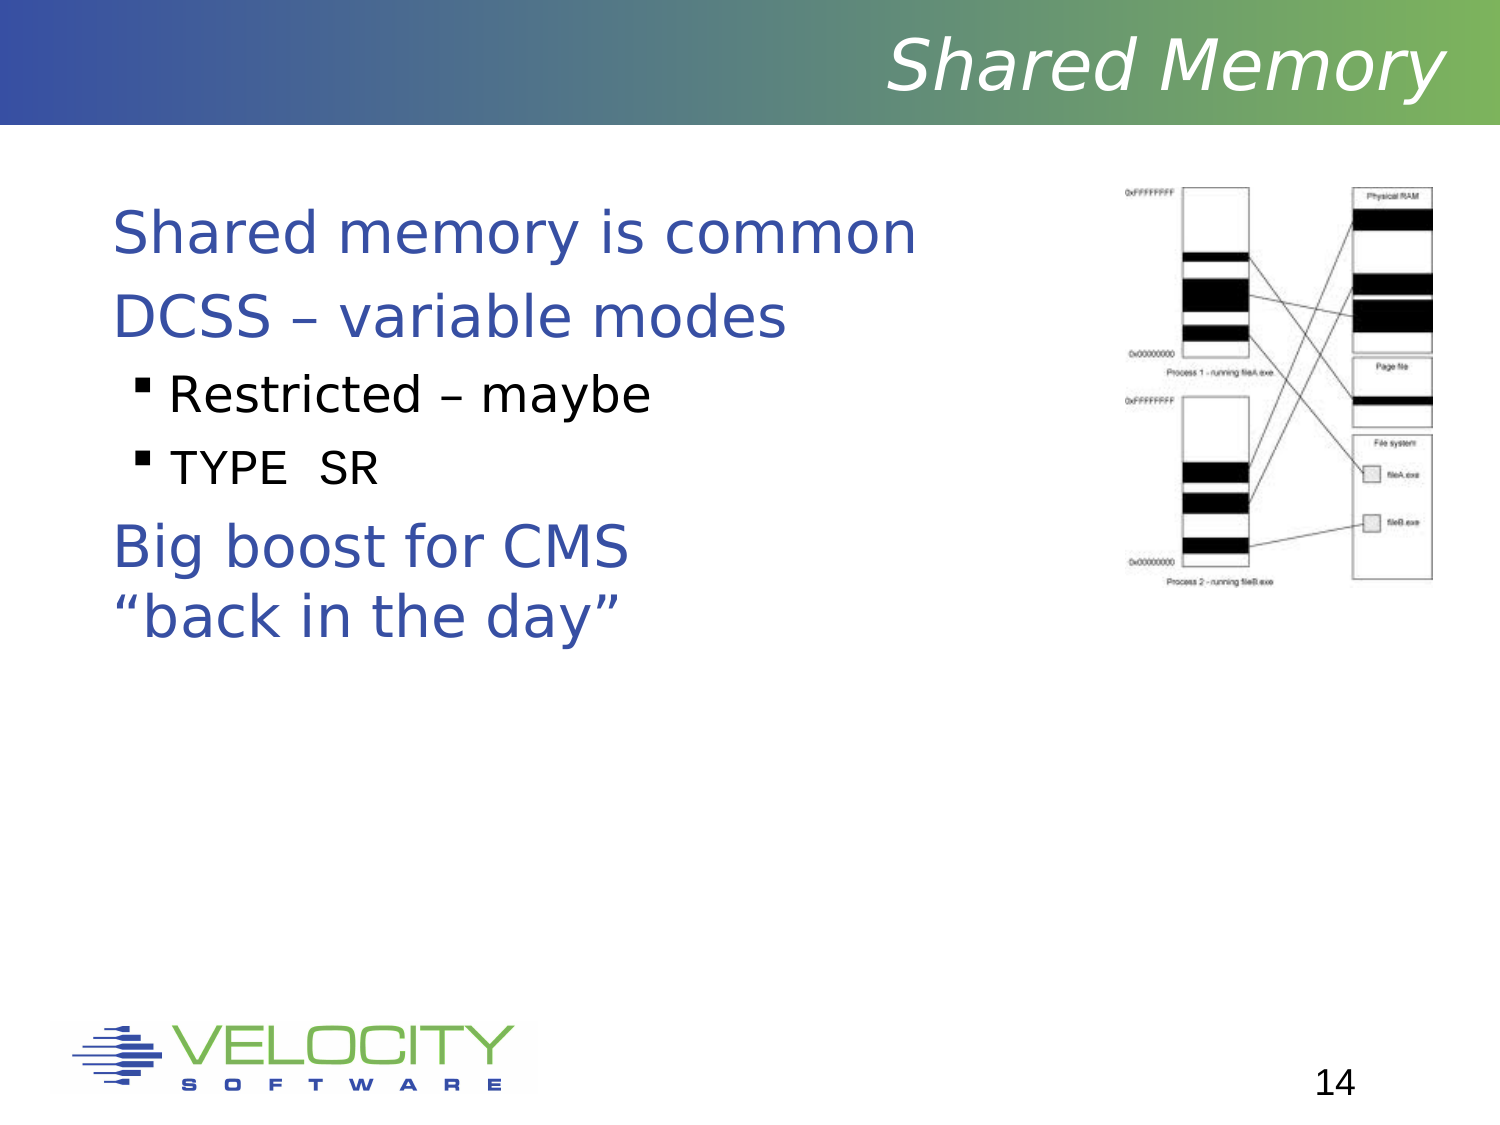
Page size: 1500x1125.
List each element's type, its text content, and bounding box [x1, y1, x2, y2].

title Shared Memory [62, 12, 1463, 113]
picture [1125, 187, 1433, 588]
picture [50, 1021, 538, 1094]
list Shared memory is common DCSS – variable modes Restricted – maybe TYPE SR Big boost for CMS “back in the day” [70, 187, 1438, 995]
